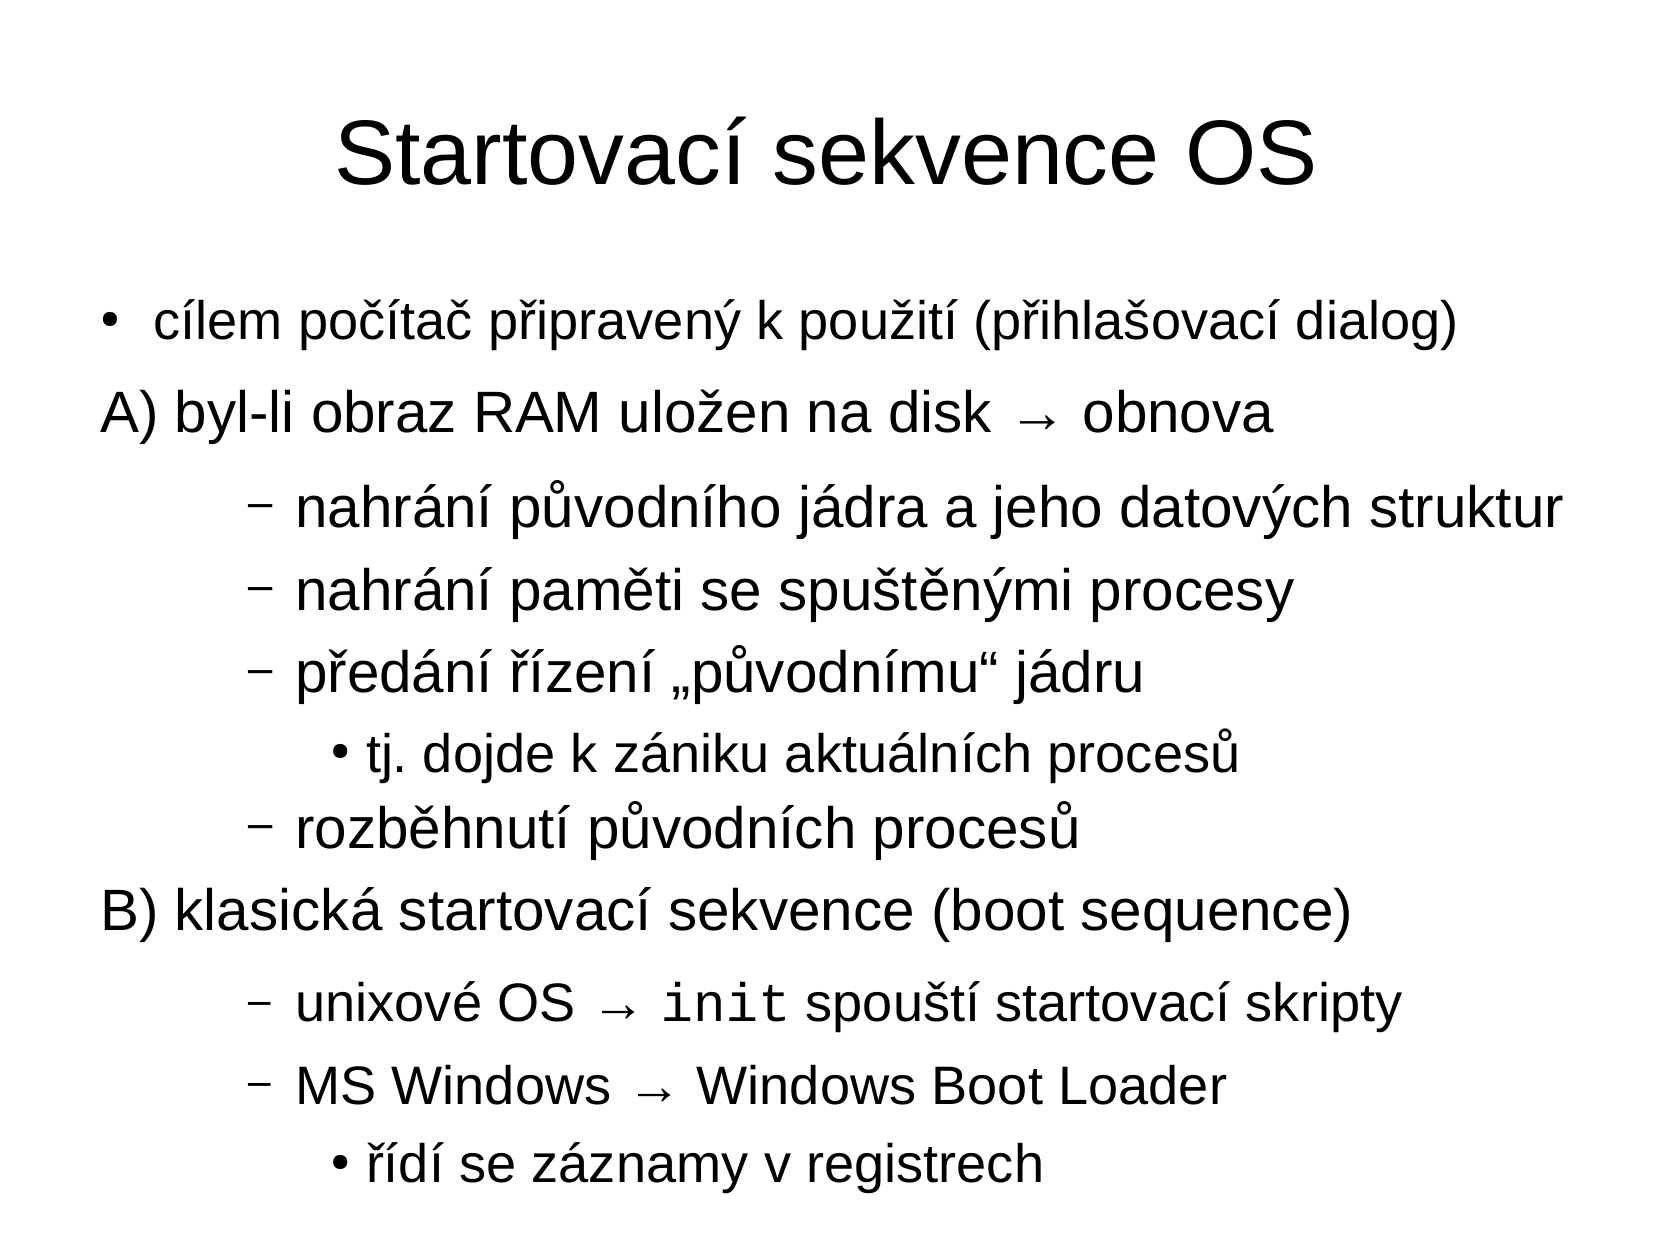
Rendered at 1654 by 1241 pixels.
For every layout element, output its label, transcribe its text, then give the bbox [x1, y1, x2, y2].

list cílem počítač připravený k použití (přihlašovací dialog) byl-li obraz RAM uložen na disk → obnova nahrání původního jádra a jeho datových struktur nahrání paměti se spuštěnými procesy předání řízení „původnímu“ jádru tj. dojde k zániku aktuálních procesů rozběhnutí původních procesů klasická startovací sekvence (boot sequence) unixové OS → init spouští startovací skripty MS Windows → Windows Boot Loader řídí se záznamy v registrech [82, 290, 1571, 1195]
title Startovací sekvence OS [82, 49, 1571, 257]
